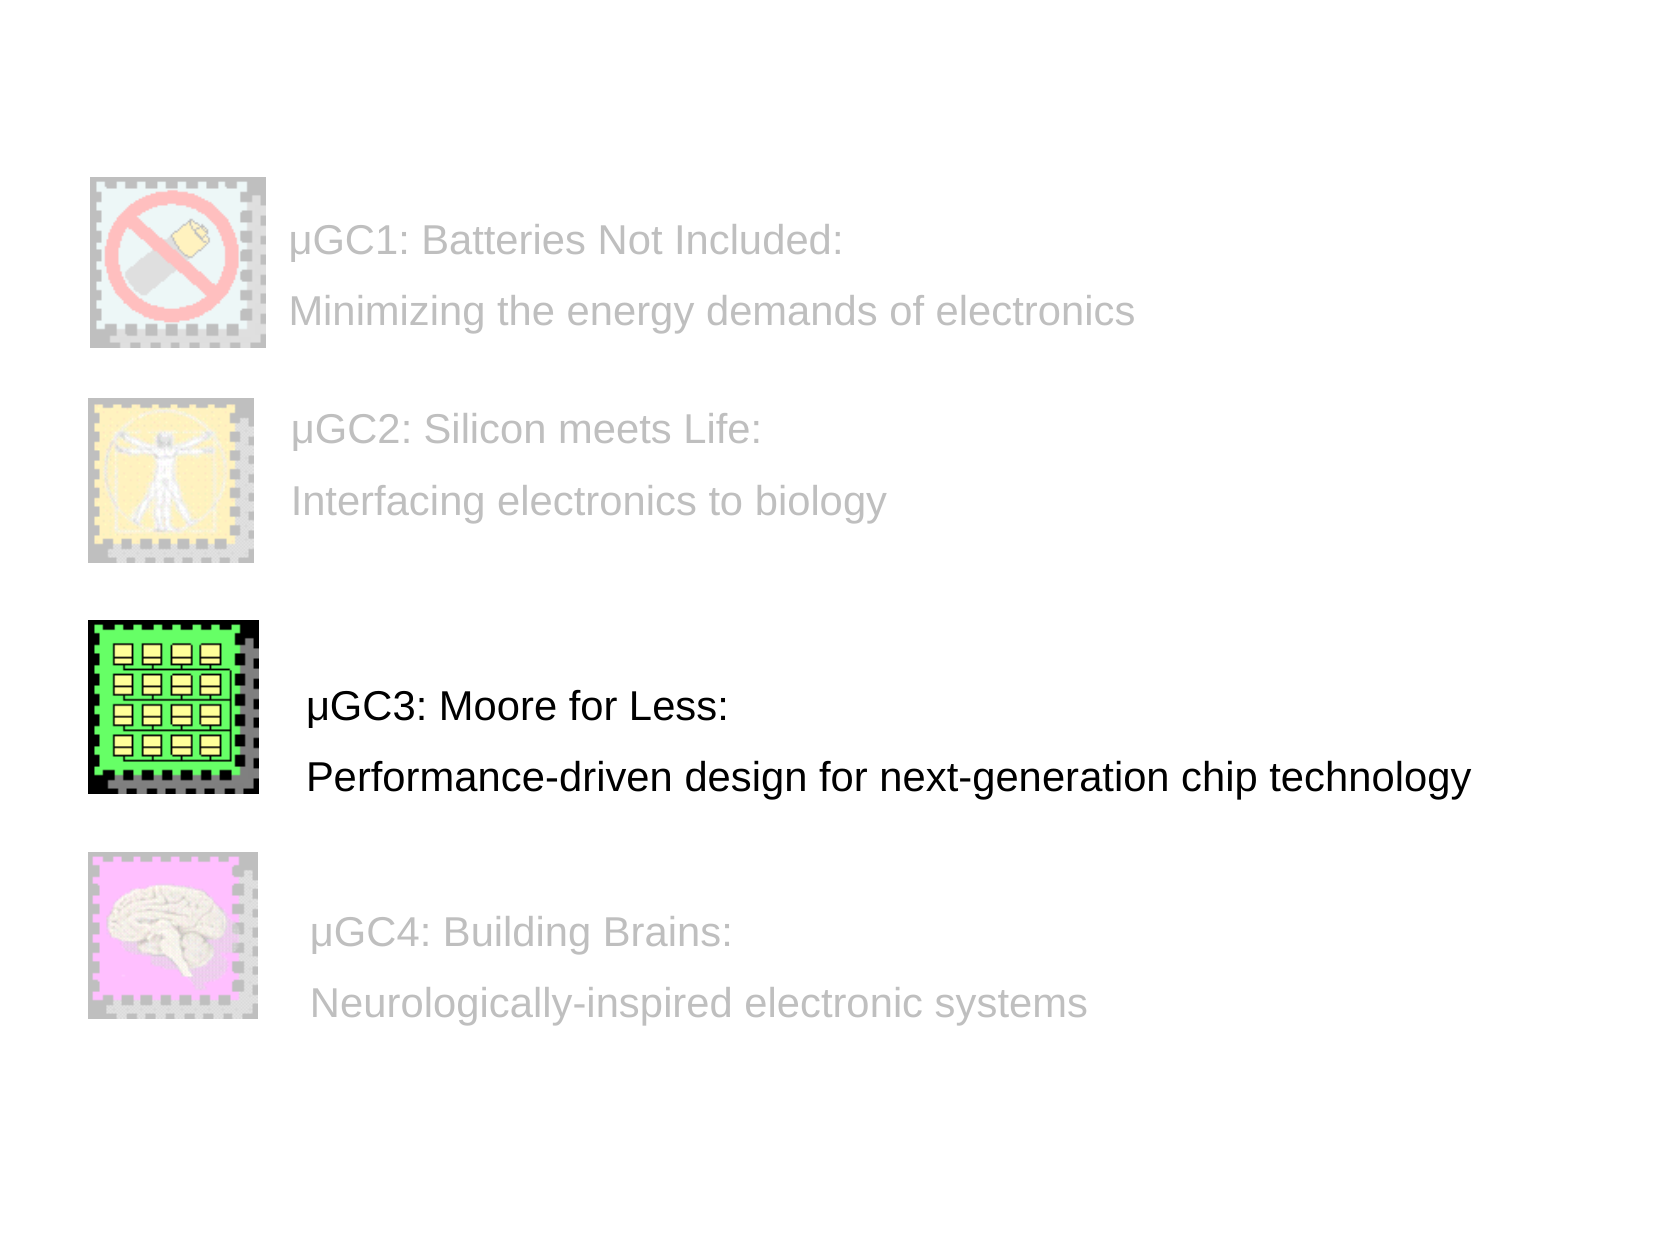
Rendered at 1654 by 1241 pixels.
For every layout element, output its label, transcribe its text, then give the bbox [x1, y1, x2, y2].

text_box [29, 118, 1625, 591]
picture [88, 620, 259, 794]
text_box [29, 826, 1625, 1152]
text_box μGC3: Moore for Less: Performance-driven design for next-generation chip technology [291, 675, 1625, 809]
